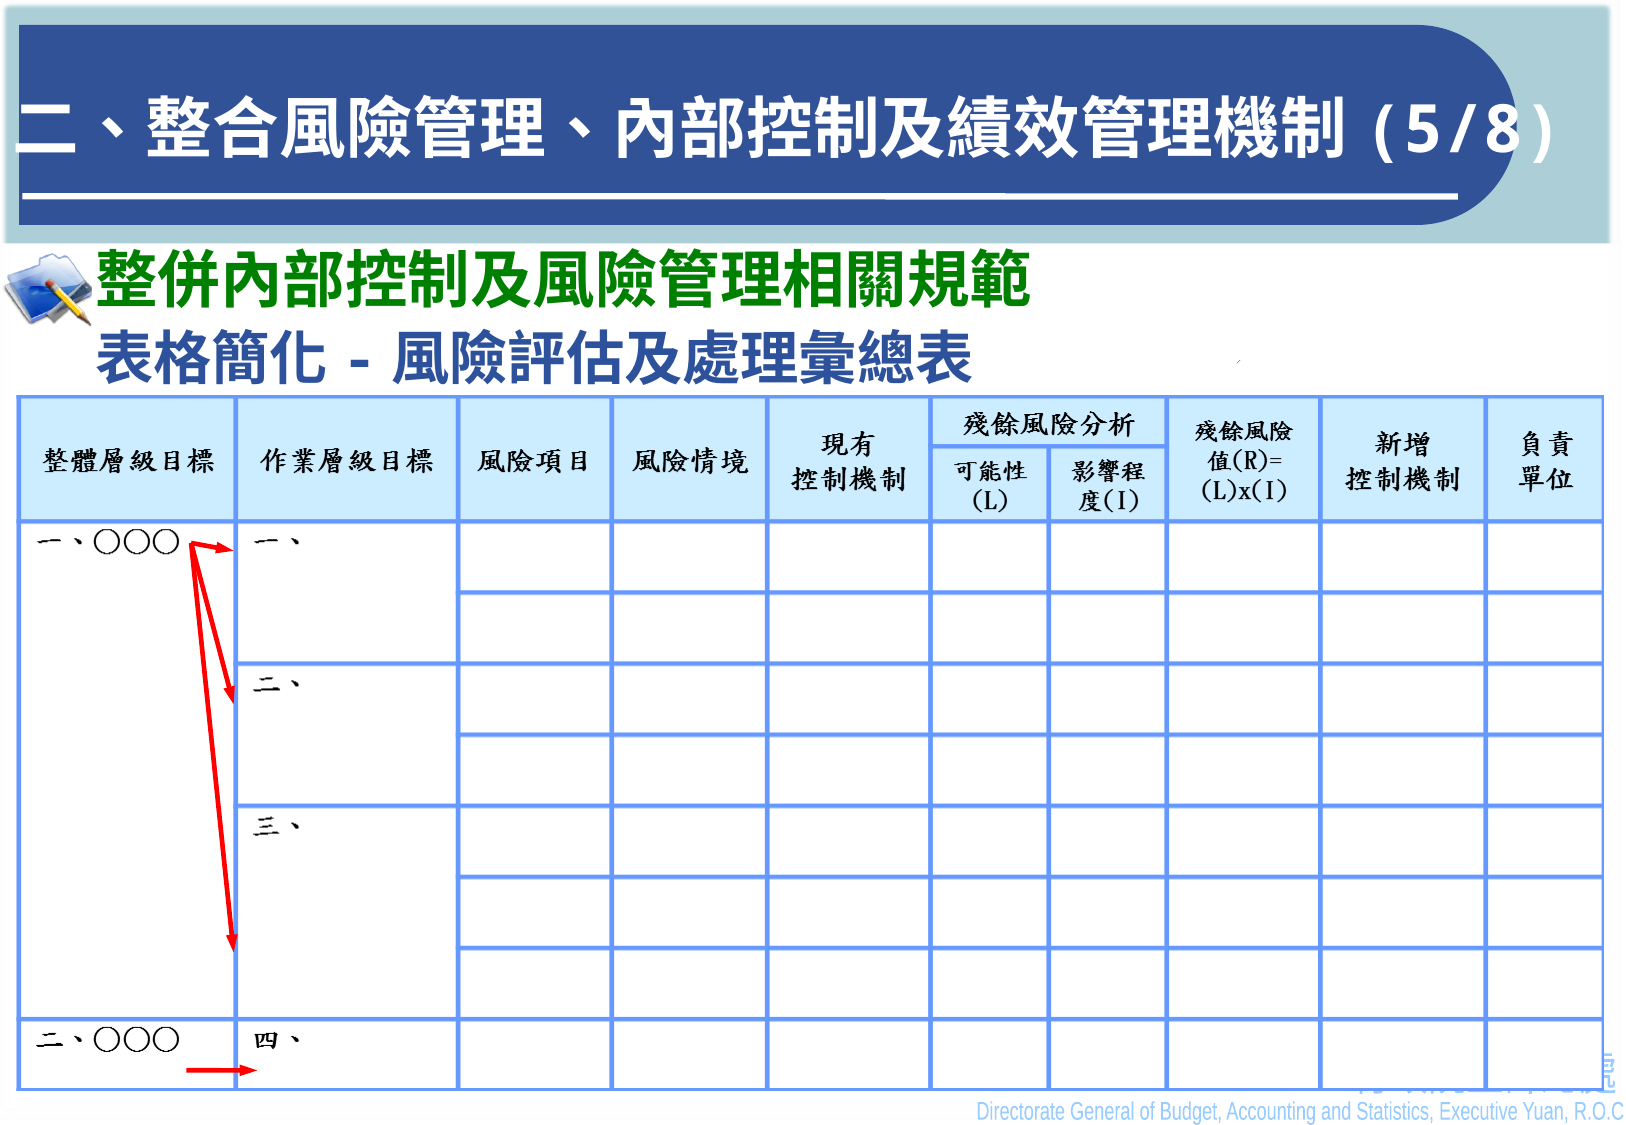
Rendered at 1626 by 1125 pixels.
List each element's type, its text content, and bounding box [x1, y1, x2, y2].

picture [0, 244, 92, 332]
picture [16, 396, 1604, 1092]
text_box 二、整合風險管理、內部控制及績效管理機制(5/8) [0, 78, 1613, 173]
text_box 整併內部控制及風險管理相關規範 表格簡化-風險評估及處理彙總表 [80, 232, 1625, 385]
